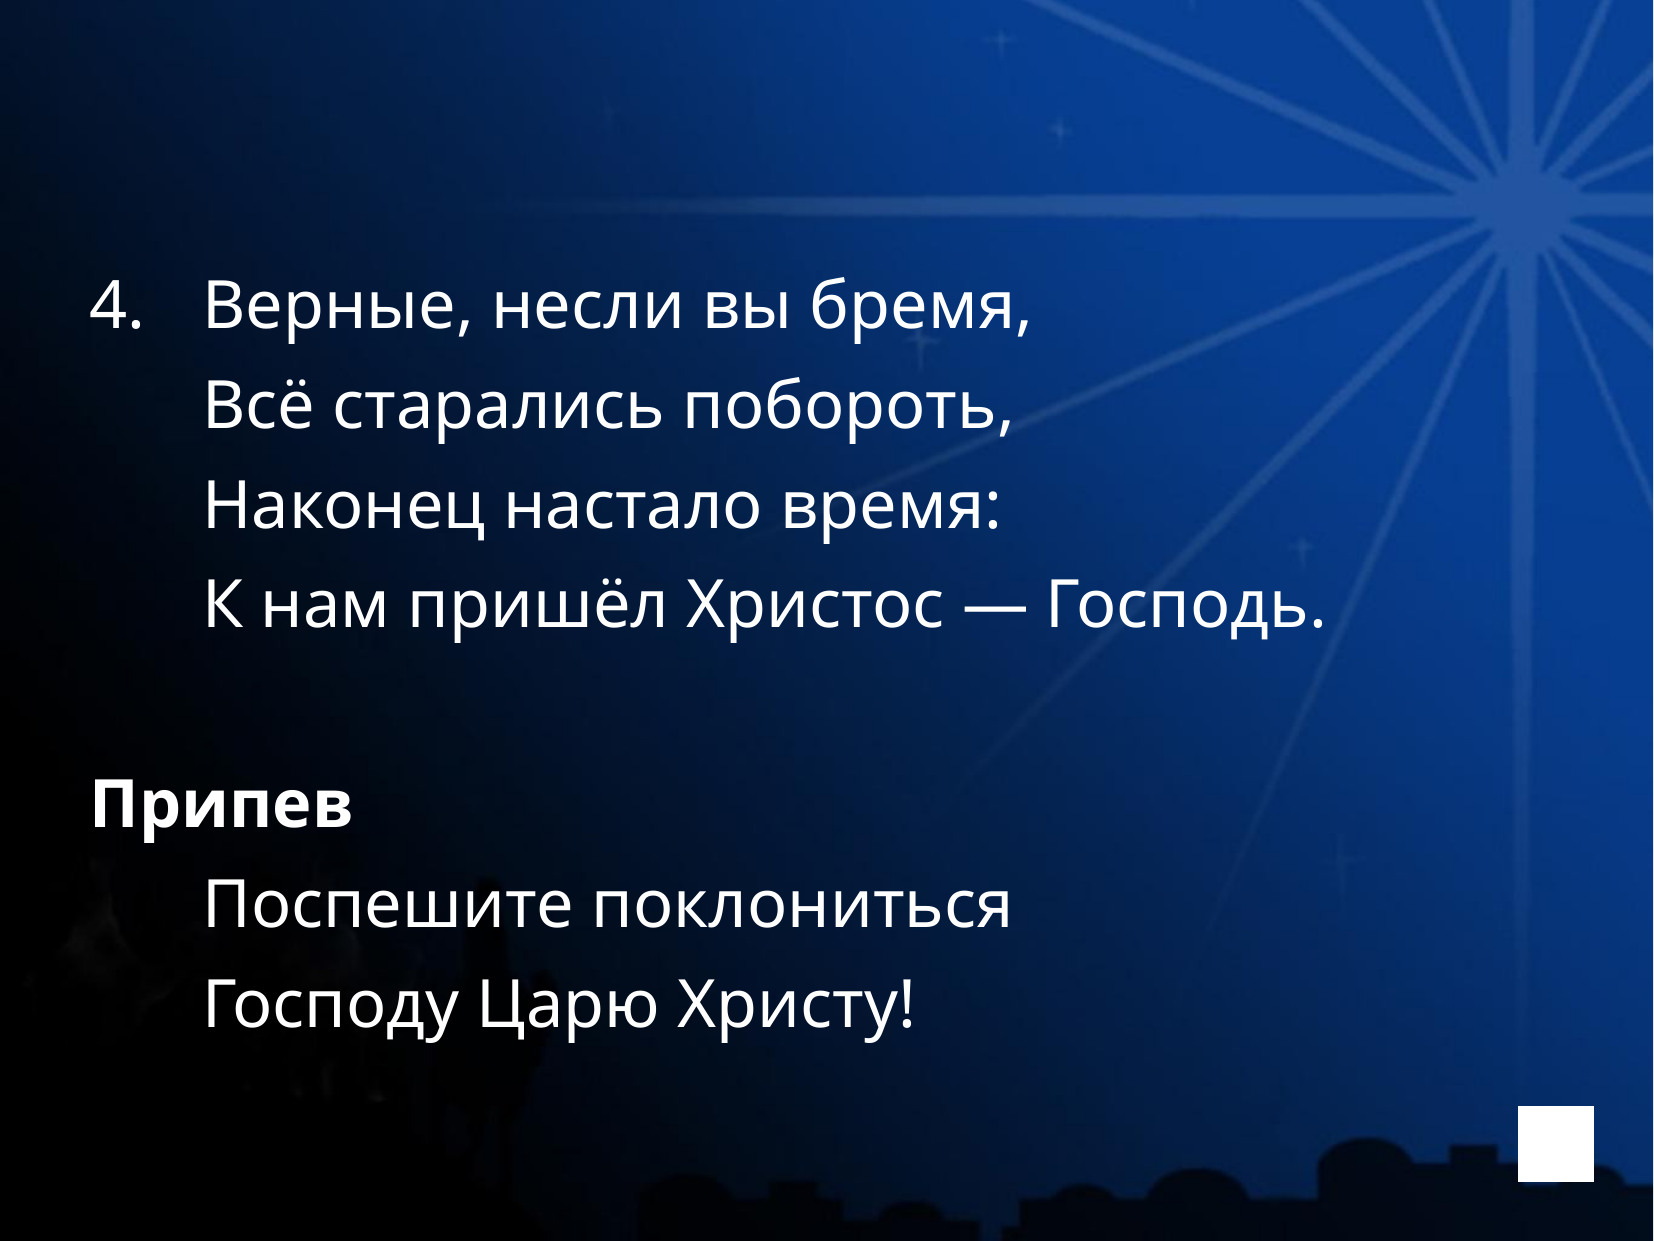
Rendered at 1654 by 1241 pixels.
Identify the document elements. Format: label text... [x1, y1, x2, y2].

text_box [1518, 1106, 1594, 1182]
text_box 4. Верные, несли вы бремя, Всё старались побороть, Наконец настало время: К нам пришёл Христос — Господь. Припев Поспешите поклониться Господу Царю Христу! [75, 150, 1576, 1163]
picture [0, 0, 1654, 1241]
